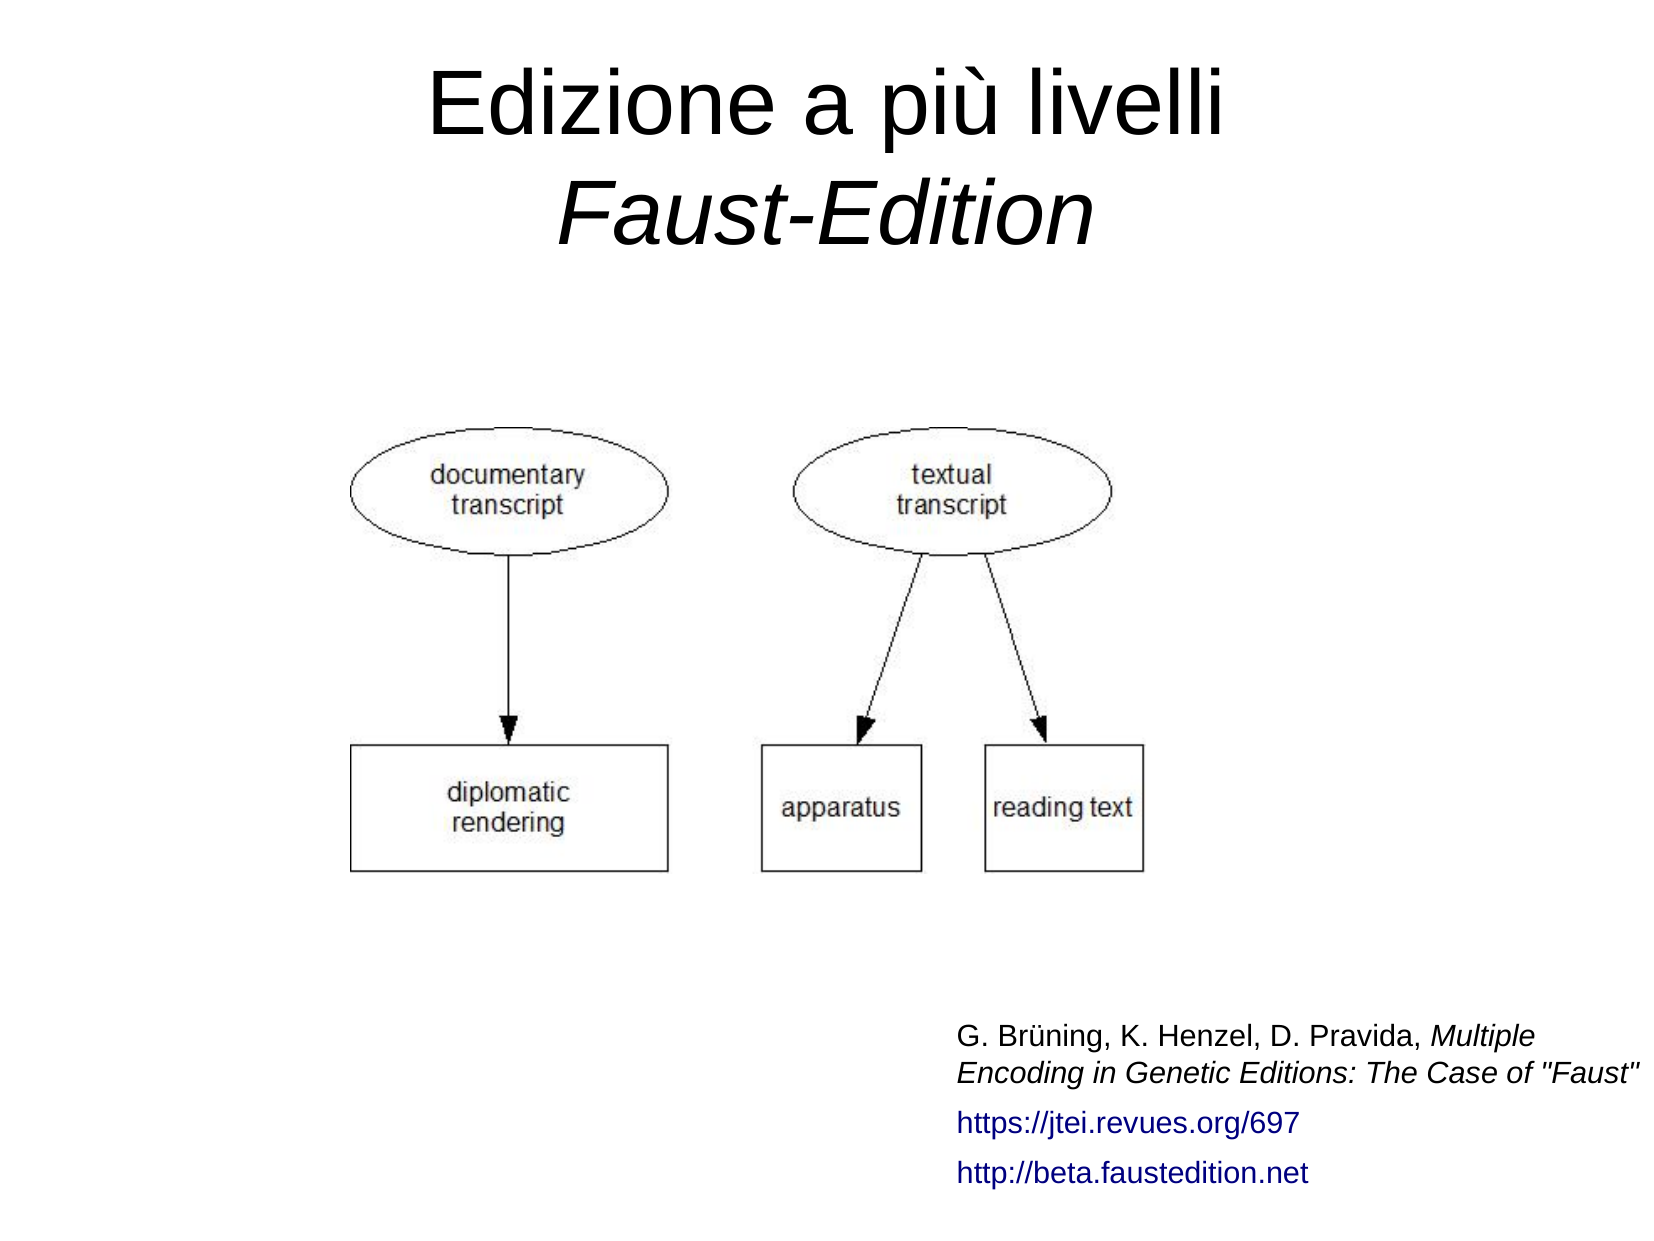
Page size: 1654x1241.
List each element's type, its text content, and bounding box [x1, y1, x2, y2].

picture [350, 427, 1146, 875]
list G. Brüning, K. Henzel, D. Pravida, Multiple Encoding in Genetic Editions: The Case of "Faust" https://jtei.revues.org/697 http://beta.faustedition.net [956, 1015, 1654, 1217]
text_box Edizione a più livelli Faust-Edition [82, 49, 1571, 257]
